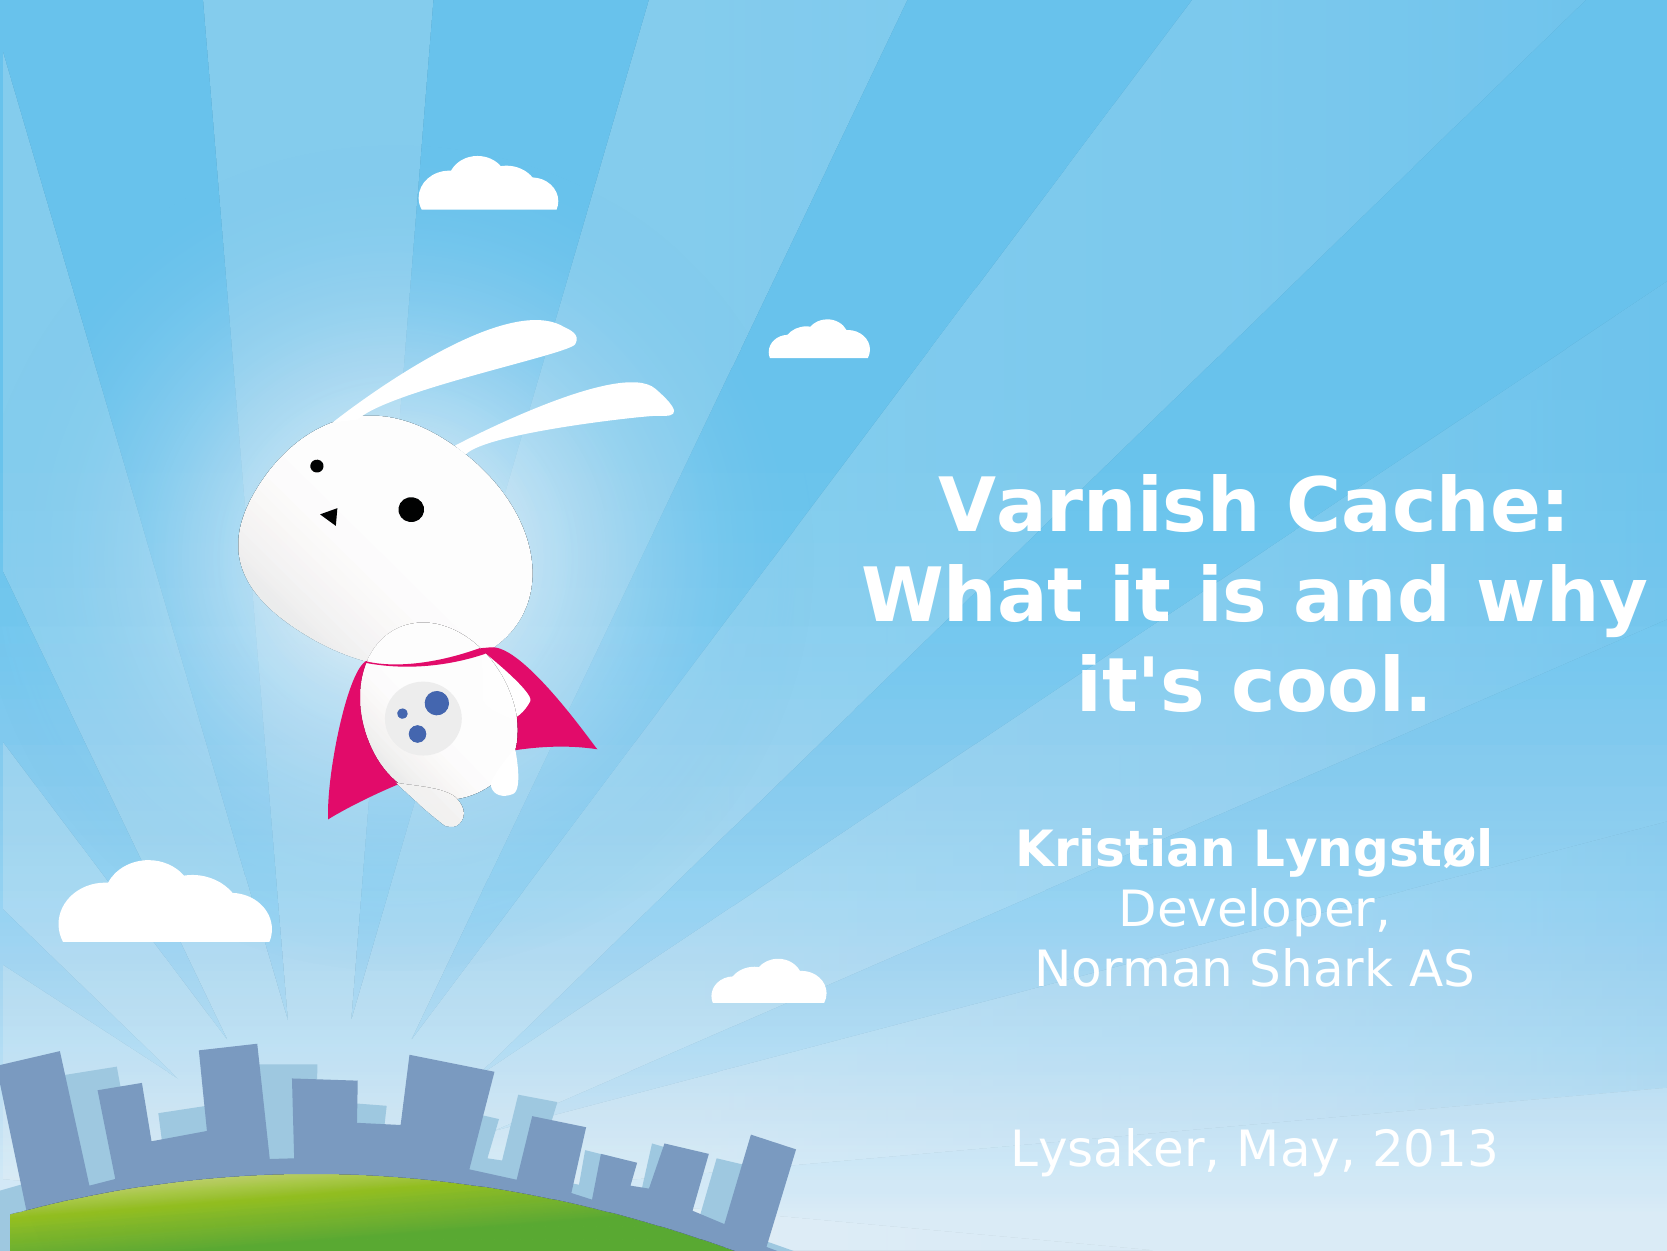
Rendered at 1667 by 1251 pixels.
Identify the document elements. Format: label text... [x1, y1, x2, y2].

picture [0, 0, 1667, 1251]
text_box Varnish Cache: What it is and why it's cool. Kristian Lyngstøl Developer, Norman Shark AS Lysaker, May, 2013 [826, 442, 1667, 1190]
